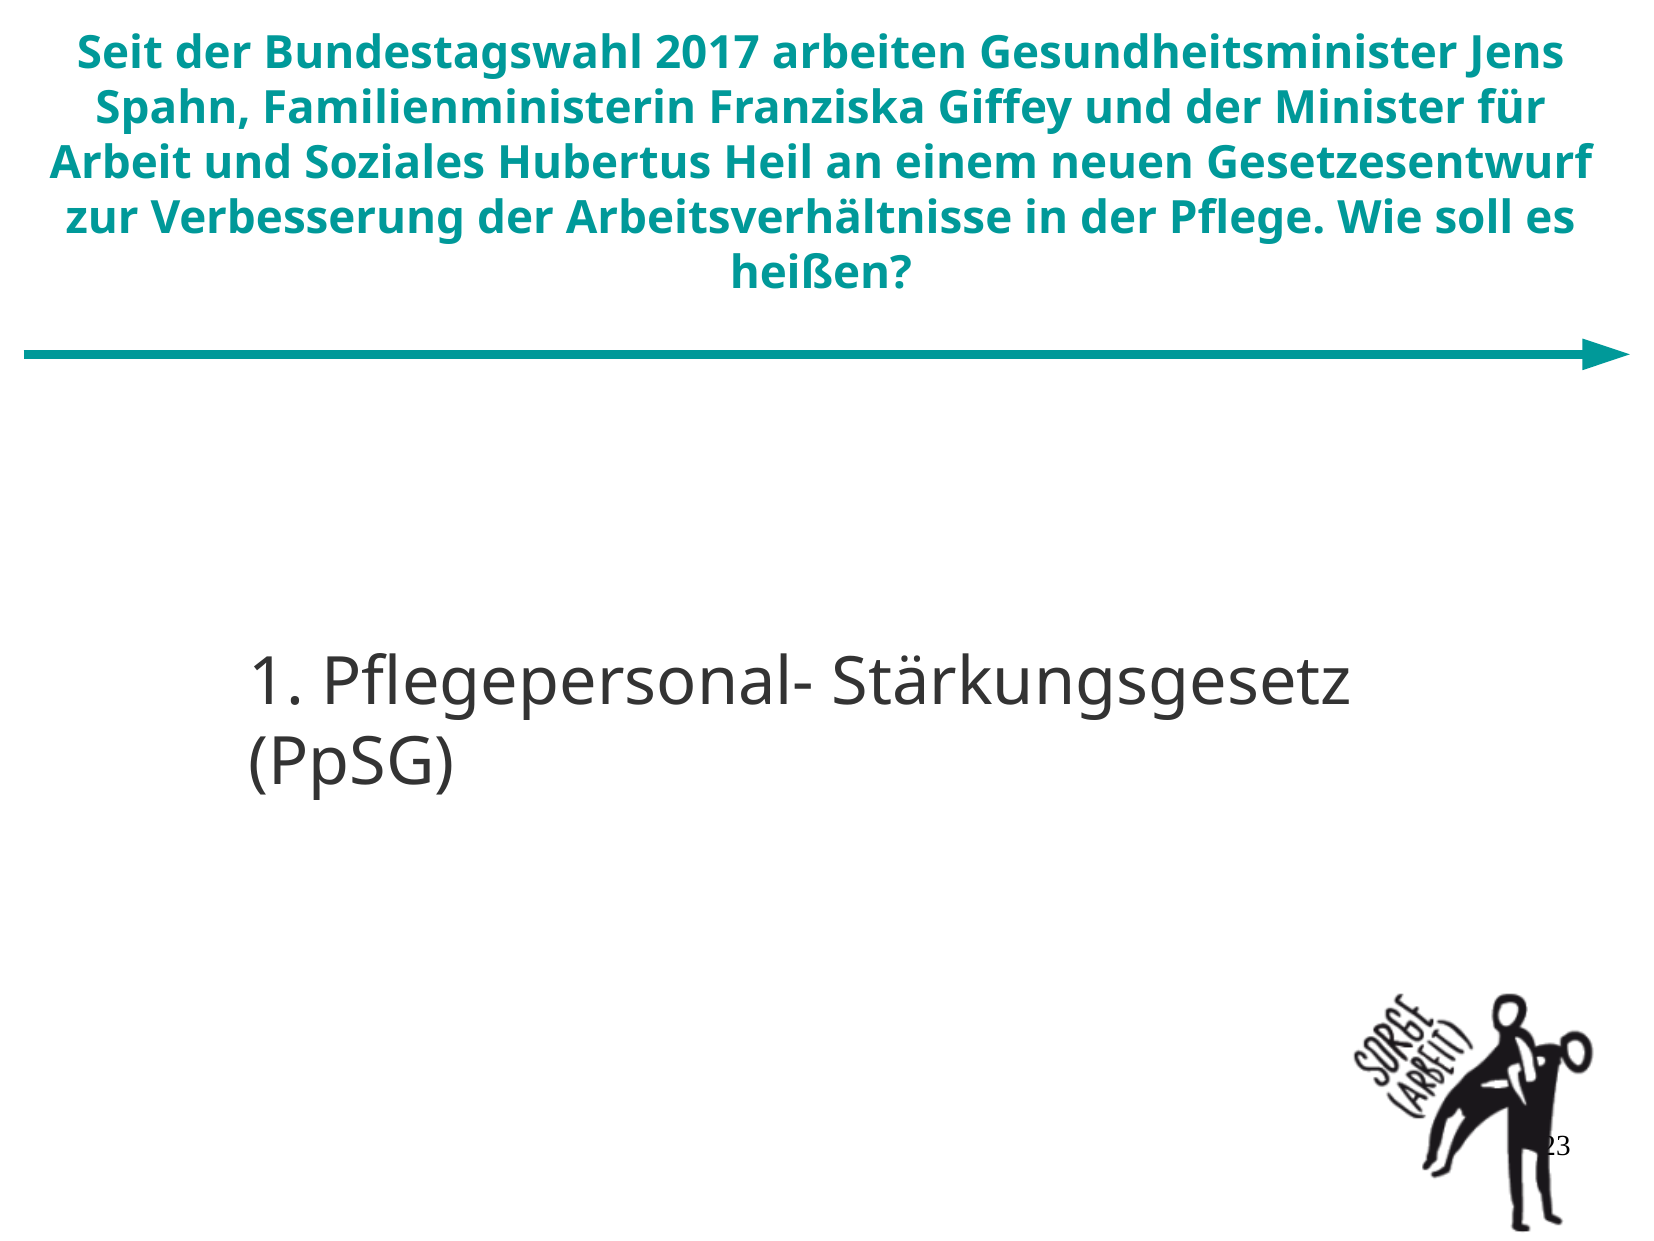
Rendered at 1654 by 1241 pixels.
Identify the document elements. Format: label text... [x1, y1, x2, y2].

title Seit der Bundestagswahl 2017 arbeiten Gesundheitsminister Jens Spahn, Familienministerin Franziska Giffey und der Minister für Arbeit und Soziales Hubertus Heil an einem neuen Gesetzesentwurf zur Verbesserung der Arbeitsverhältnisse in der Pflege. Wie soll es heißen? [35, 7, 1607, 308]
list 1. Pflegepersonal- Stärkungsgesetz (PpSG) [248, 637, 1536, 910]
picture [1281, 925, 1654, 1241]
